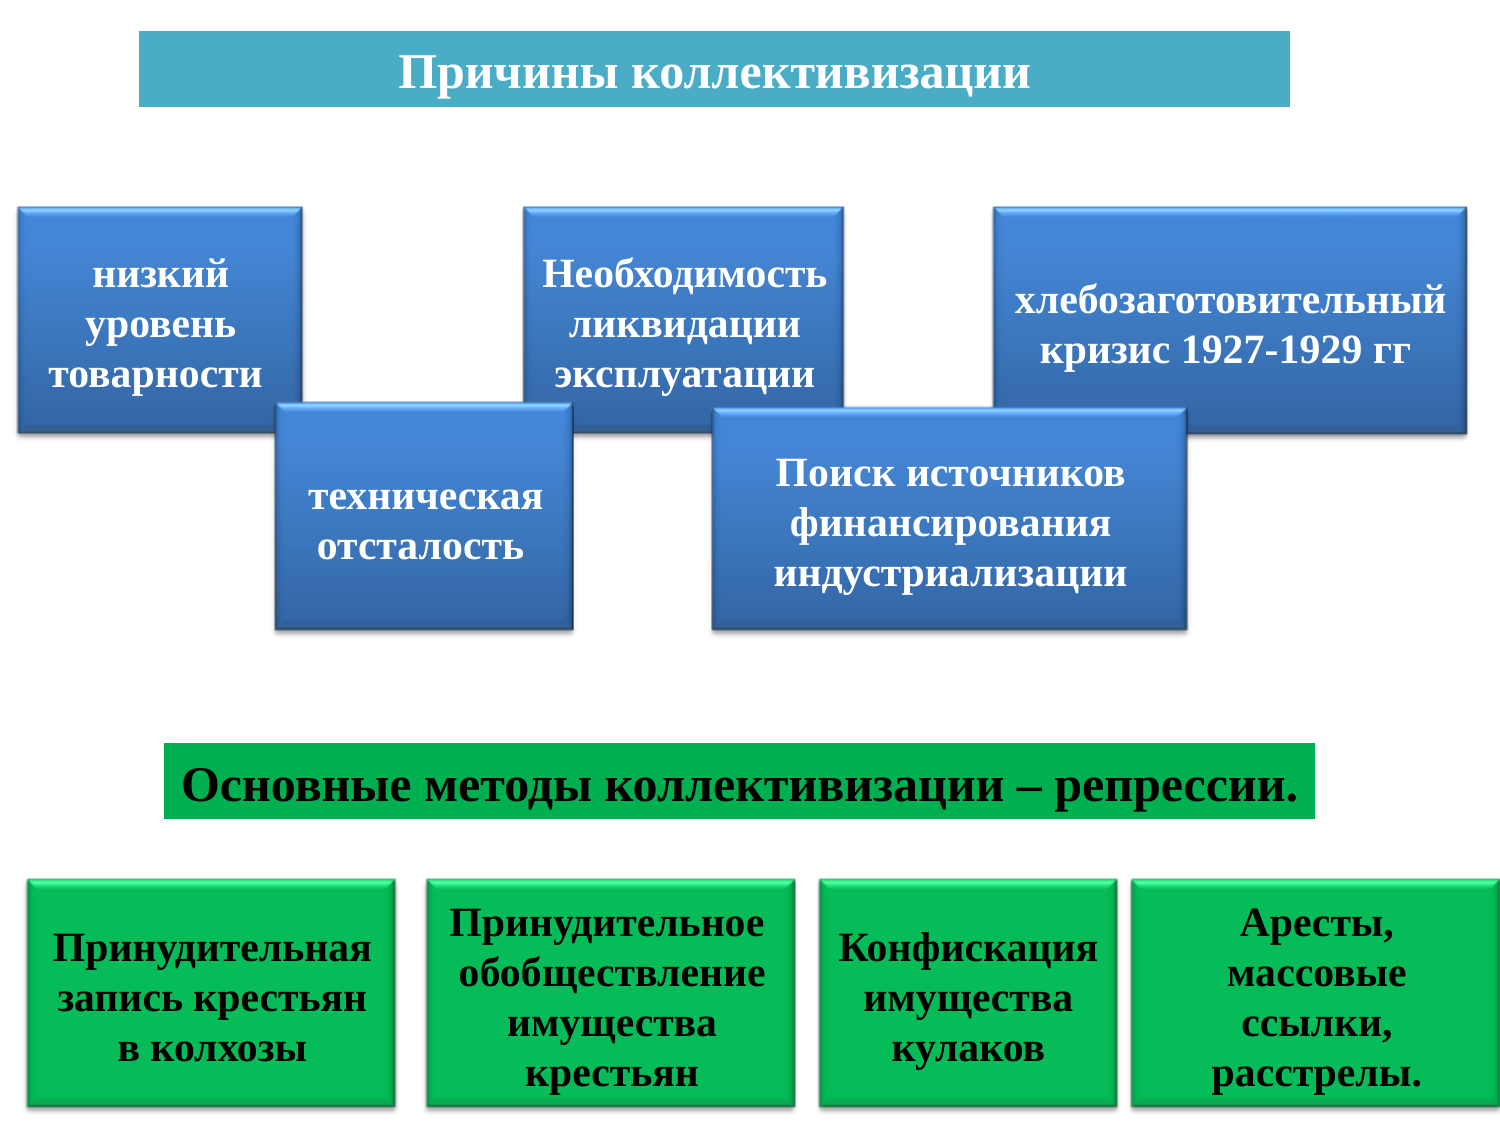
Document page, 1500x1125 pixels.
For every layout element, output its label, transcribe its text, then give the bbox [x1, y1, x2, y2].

text_box Основные методы коллективизации – репрессии. [160, 739, 1319, 823]
picture [17, 874, 414, 1120]
text_box Аресты, массовые ссылки, расстрелы. [1133, 881, 1500, 1108]
text_box Принудительное обобществление имущества крестьян [429, 881, 796, 1108]
text_box хлебозаготовительный кризис 1927-1929 гг [994, 207, 1468, 435]
text_box низкий уровень товарности [19, 208, 303, 435]
text_box Конфискация имущества кулаков [820, 881, 1116, 1108]
text_box Принудительная запись крестьян в колхозы [29, 881, 396, 1108]
text_box Причины коллективизации [135, 27, 1294, 111]
picture [9, 202, 1491, 643]
picture [418, 874, 1500, 1120]
text_box Необходимость ликвидации эксплуатации [525, 208, 845, 435]
text_box Поиск источников финансирования индустриализации [714, 409, 1187, 631]
text_box техническая отсталость [277, 404, 575, 631]
